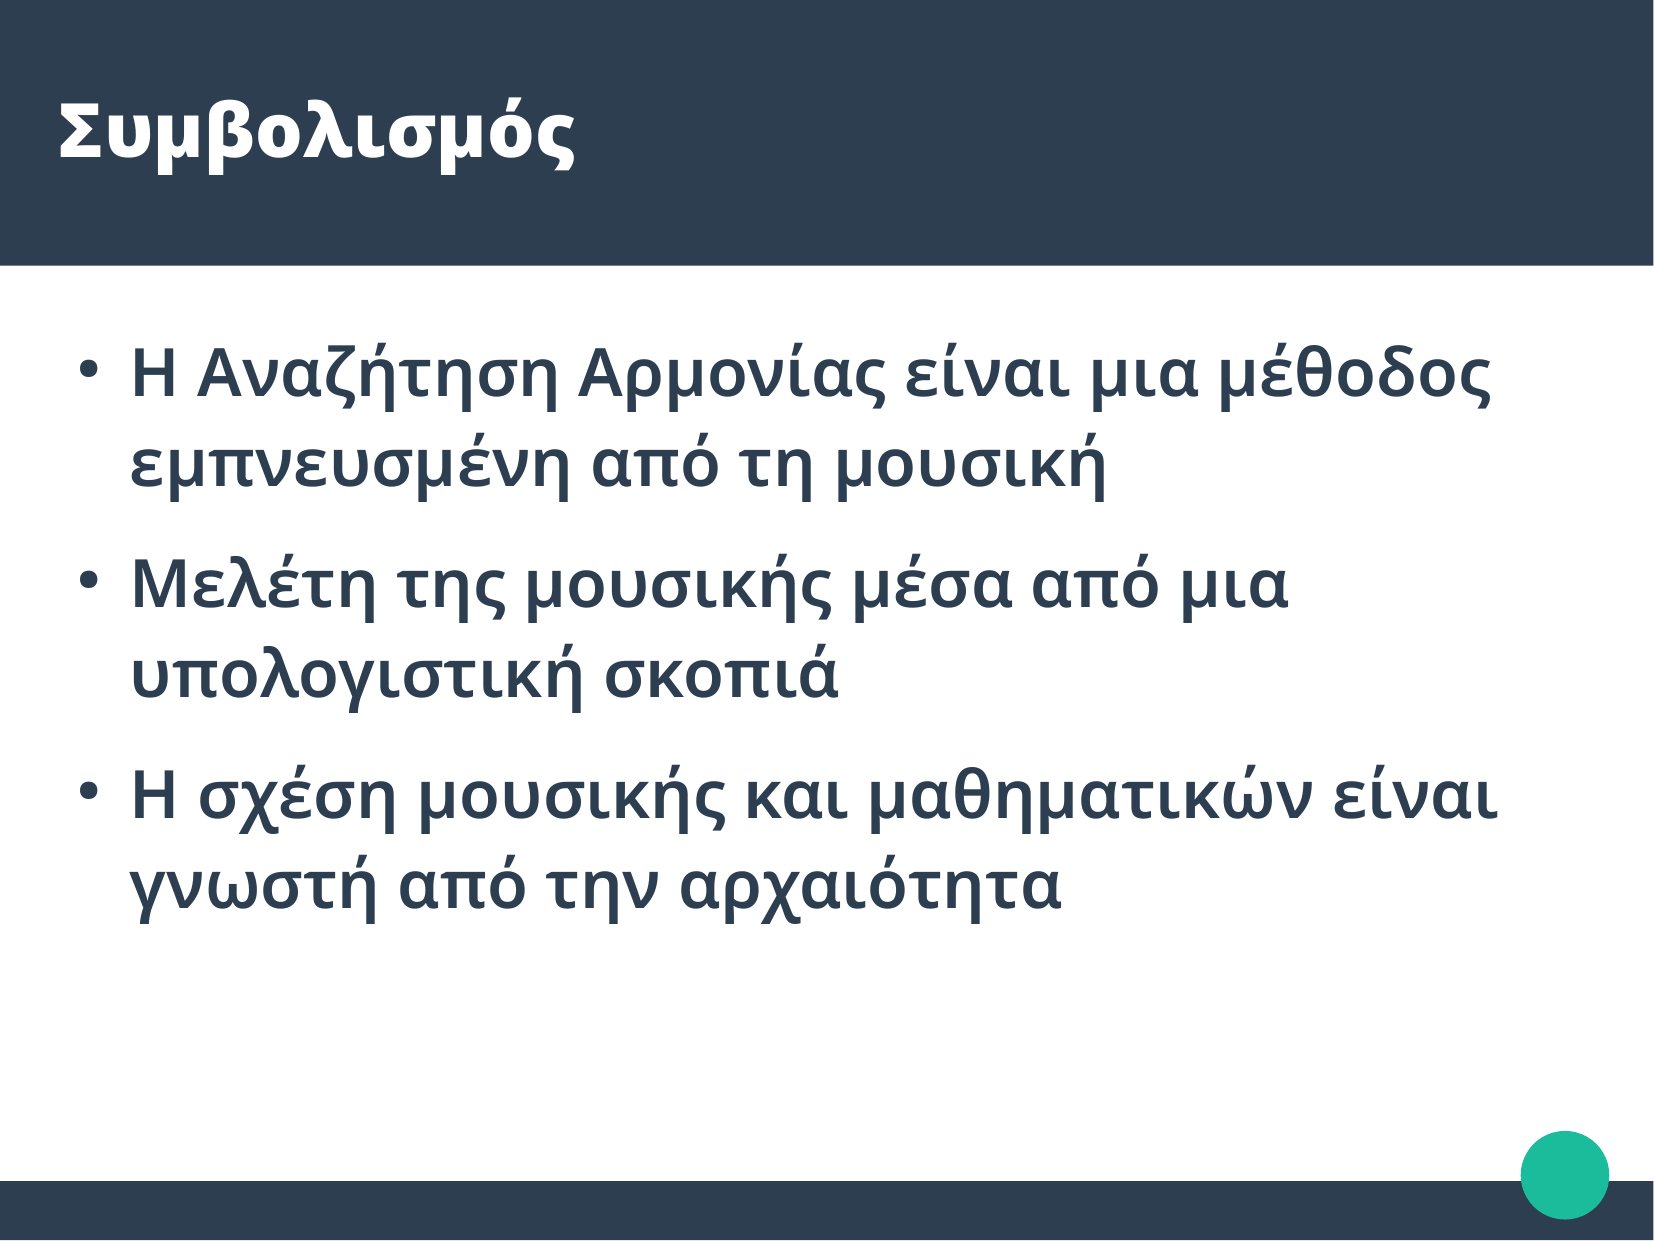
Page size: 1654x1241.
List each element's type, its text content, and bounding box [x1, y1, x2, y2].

title Συμβολισμός [59, 49, 1595, 207]
list Η Αναζήτηση Αρμονίας είναι μια μέθοδος εμπνευσμένη από τη μουσική Μελέτη της μουσικής μέσα από μια υπολογιστική σκοπιά Η σχέση μουσικής και μαθηματικών είναι γνωστή από την αρχαιότητα [59, 324, 1595, 1152]
